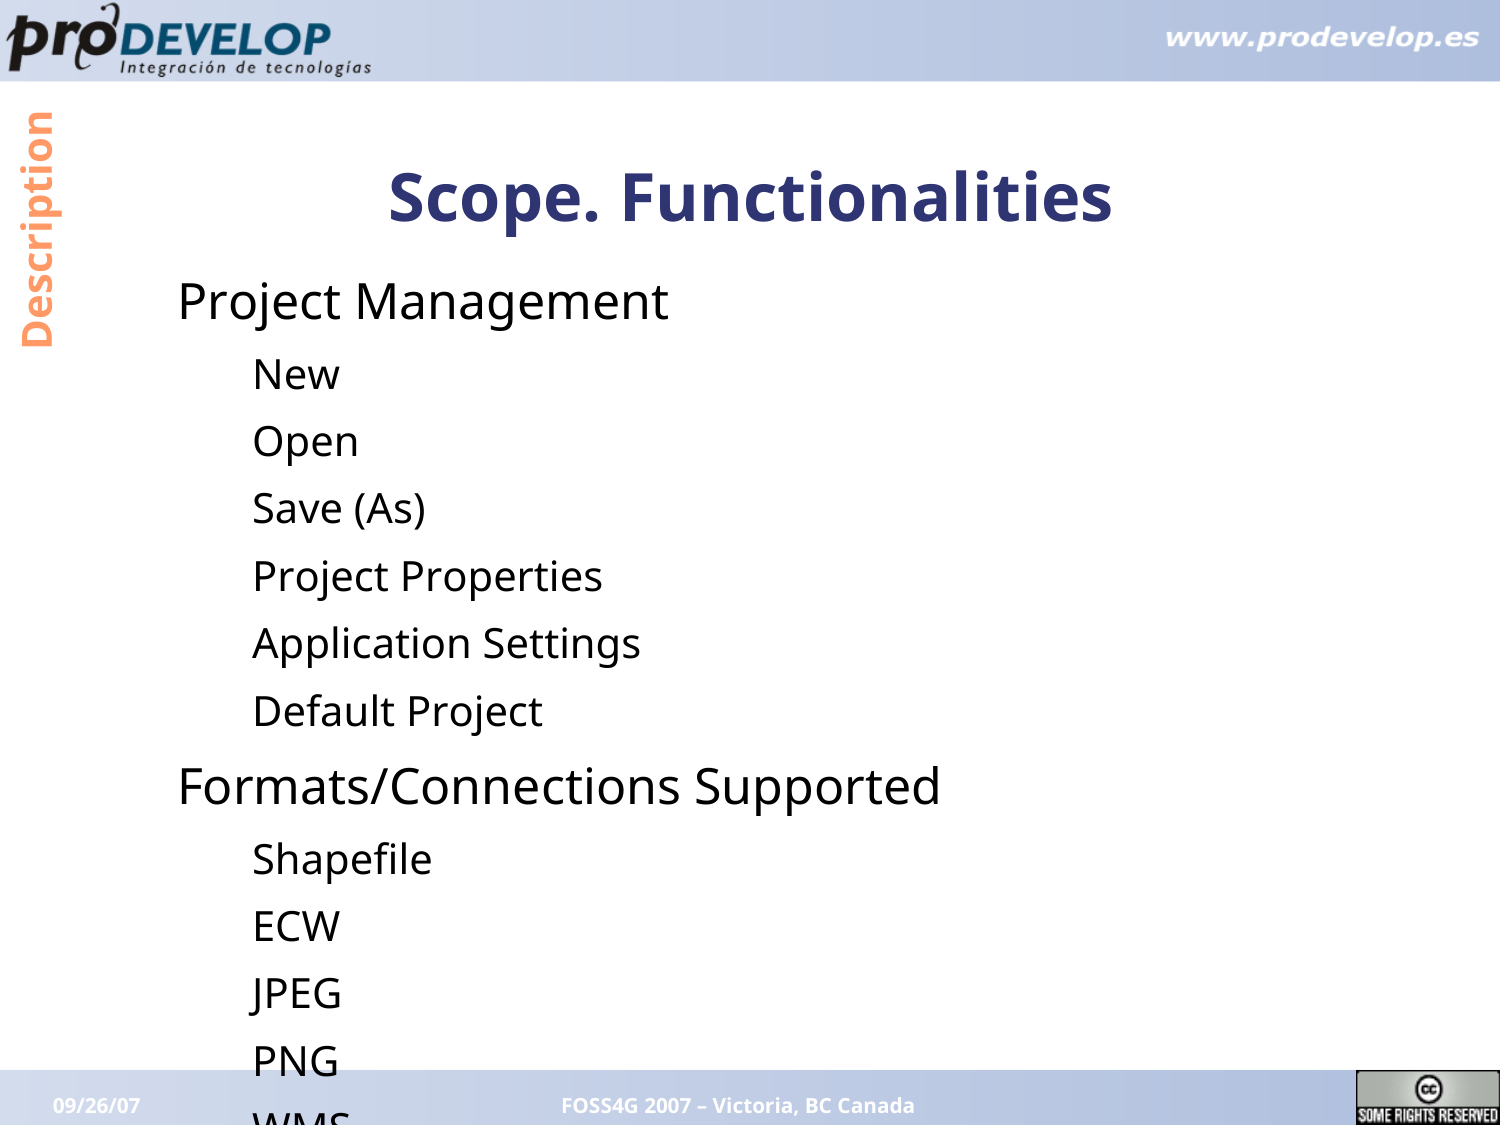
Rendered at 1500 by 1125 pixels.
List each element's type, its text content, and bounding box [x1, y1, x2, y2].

title Scope. Functionalities [76, 101, 1427, 290]
list Project Management New Open Save (As) Project Properties Application Settings Default Project Formats/Connections Supported Shapefile ECW JPEG PNG WMS [177, 265, 1418, 1052]
picture [0, 0, 1500, 1125]
title Description [0, 76, 71, 384]
